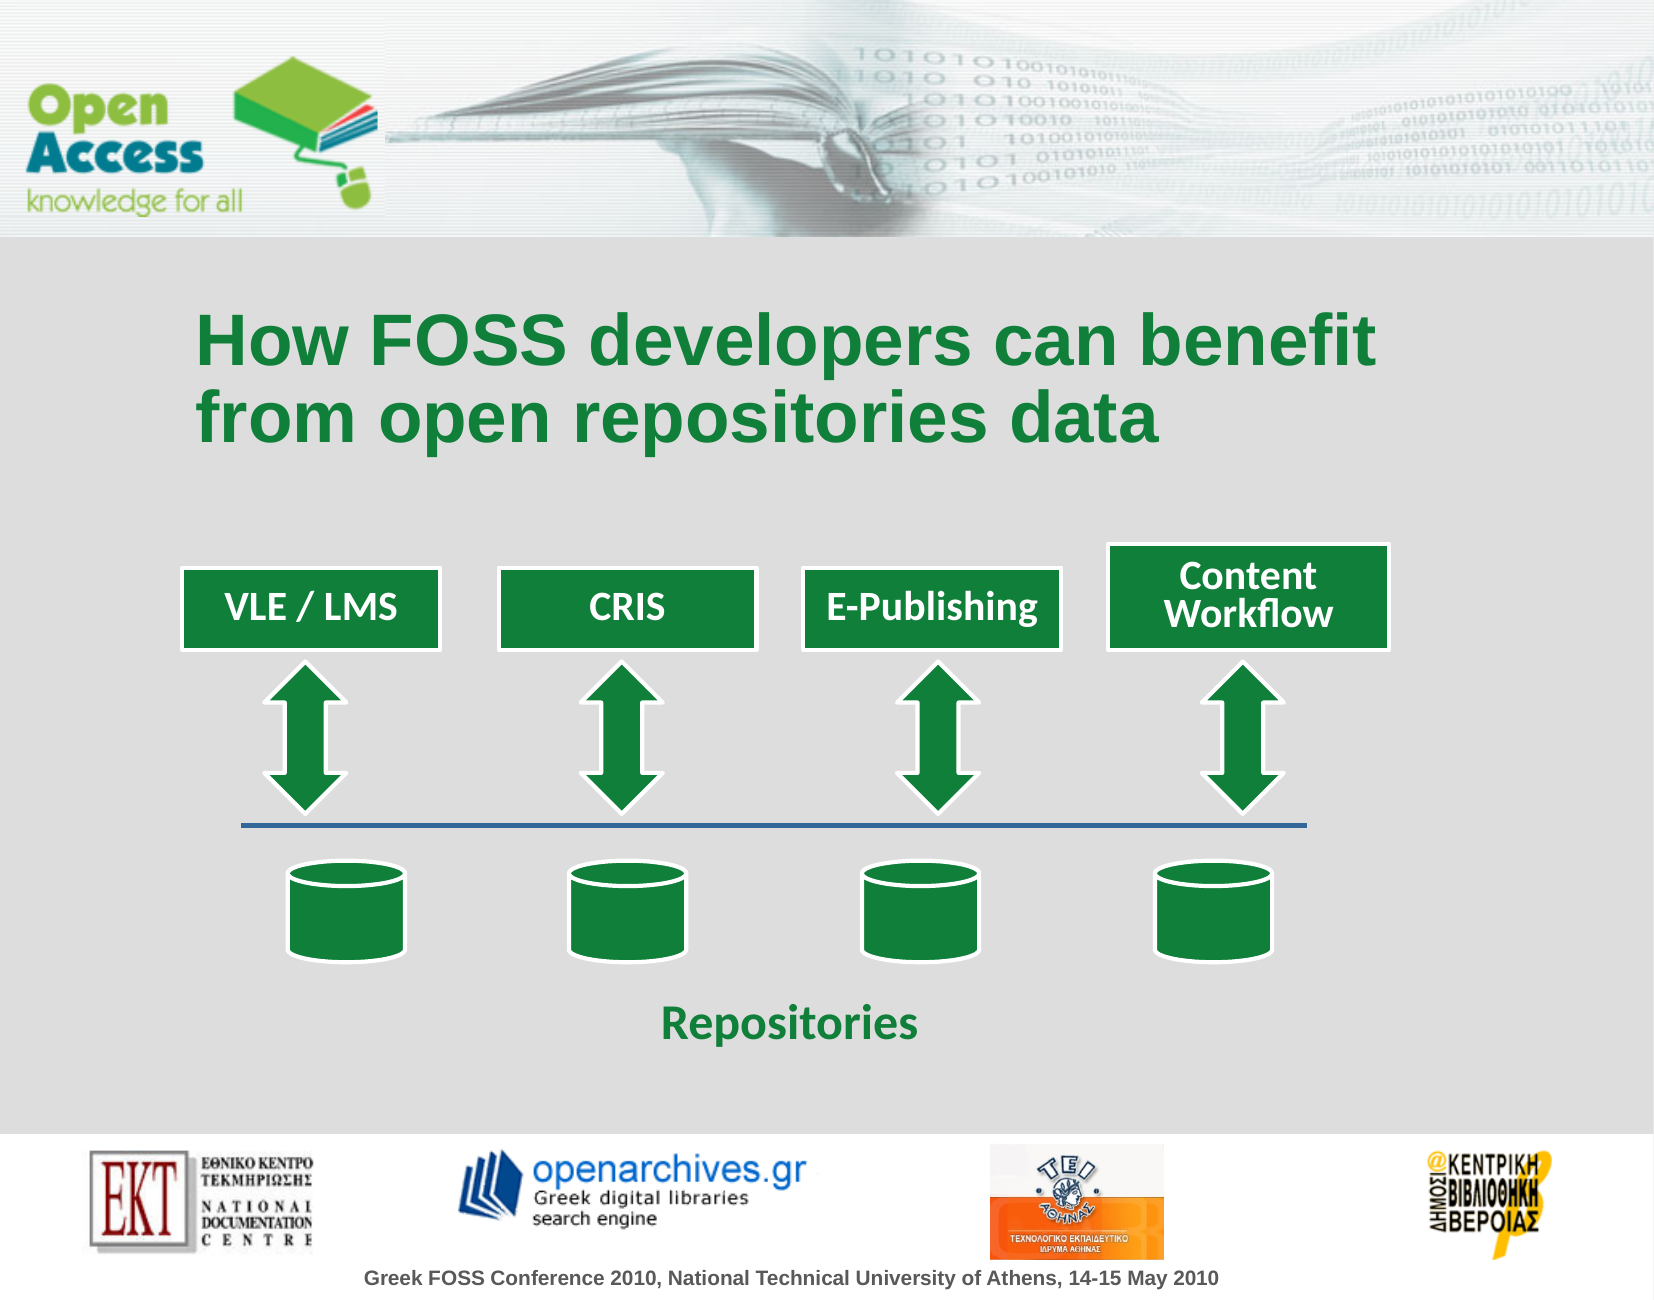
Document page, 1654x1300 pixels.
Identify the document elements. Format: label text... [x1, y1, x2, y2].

text_box [861, 860, 980, 963]
picture [451, 1142, 851, 1231]
text_box Content Workflow [1108, 544, 1390, 650]
text_box [287, 860, 405, 963]
text_box CRIS [498, 567, 757, 650]
picture [82, 1138, 323, 1260]
text_box [1201, 661, 1284, 814]
text_box Repositories [645, 995, 934, 1066]
picture [990, 1142, 1164, 1260]
text_box [264, 661, 347, 814]
text_box VLE / LMS [182, 567, 441, 650]
text_box [580, 661, 663, 814]
text_box E-Publishing [803, 567, 1062, 650]
text_box [1154, 860, 1273, 963]
picture [0, 0, 1654, 237]
text_box [568, 860, 687, 963]
text_box [322, 32, 1562, 182]
picture [1424, 1136, 1648, 1260]
text_box How FOSS developers can benefit from open repositories data [195, 303, 1516, 470]
text_box [897, 661, 980, 814]
